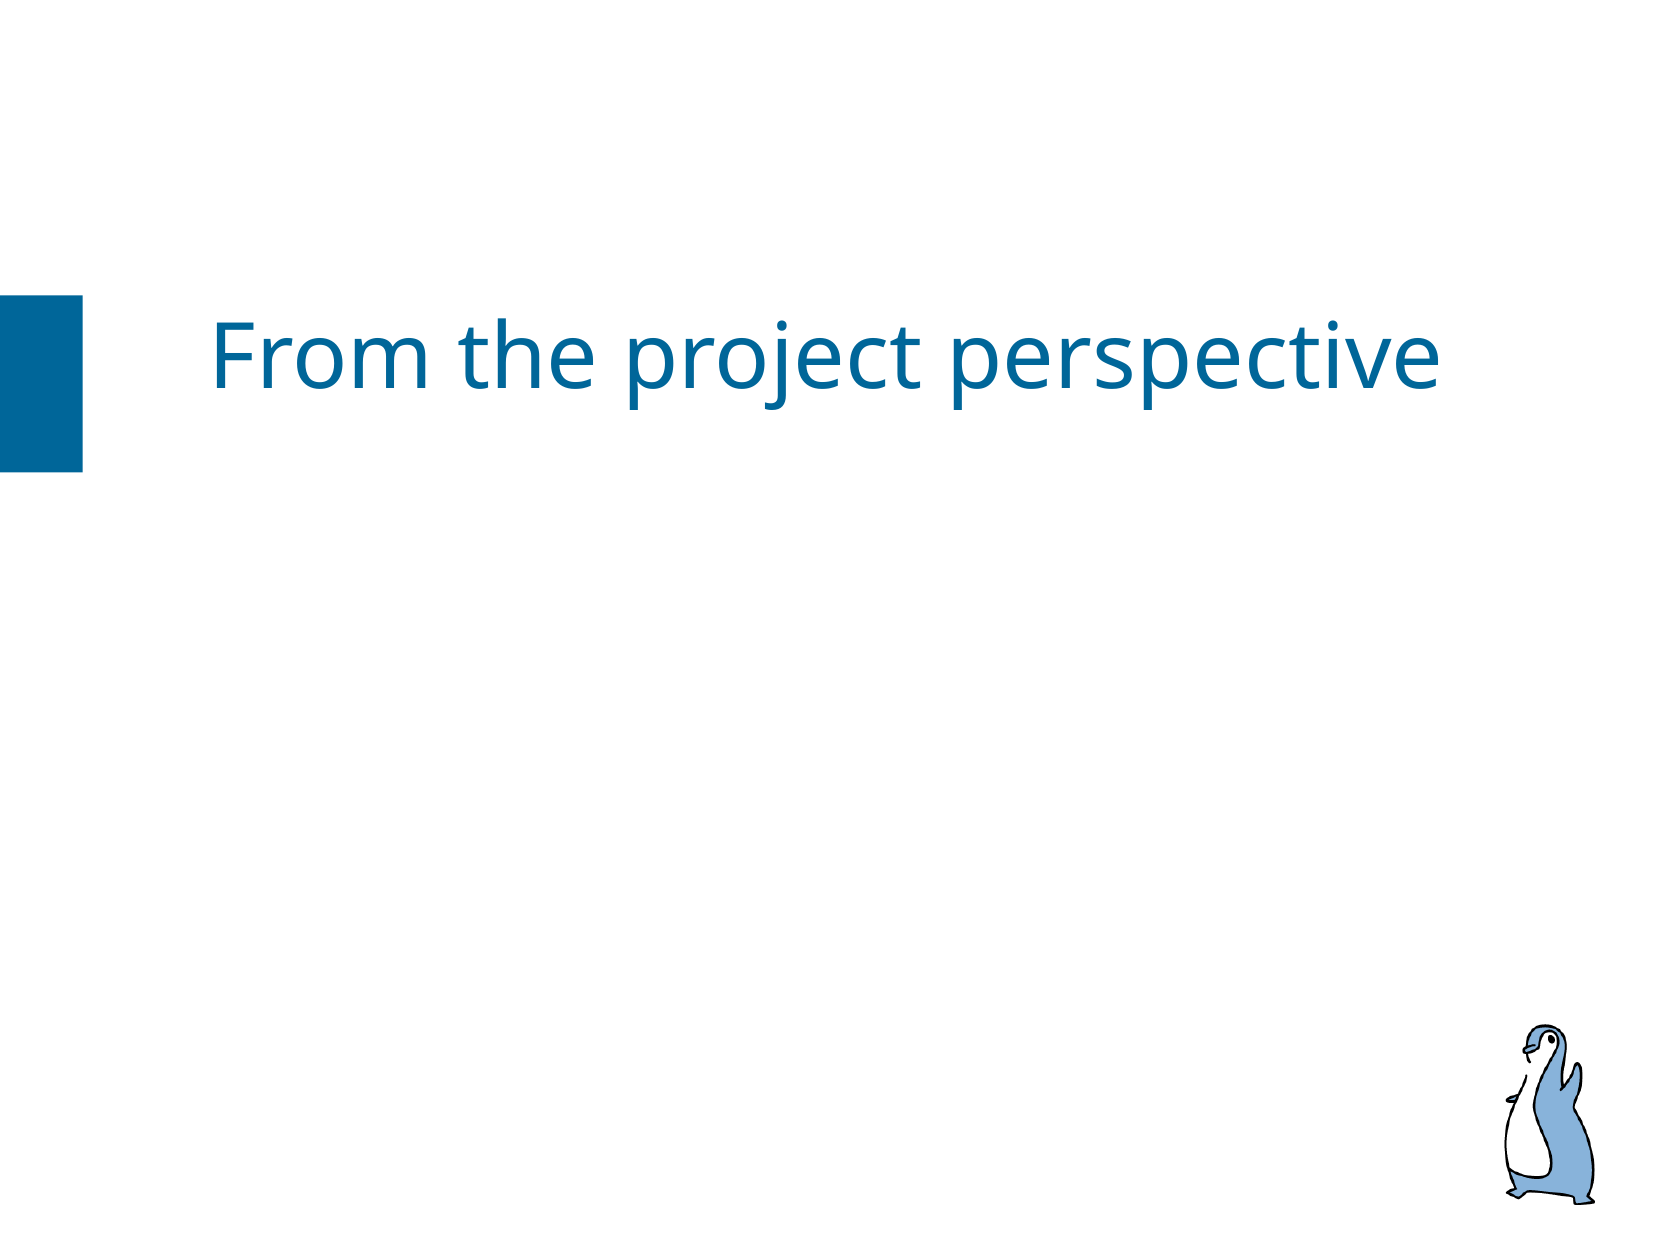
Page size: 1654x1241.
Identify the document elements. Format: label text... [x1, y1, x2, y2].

list From the project perspective [82, 290, 1571, 1010]
text_box [0, 295, 83, 473]
picture [1497, 1024, 1595, 1205]
